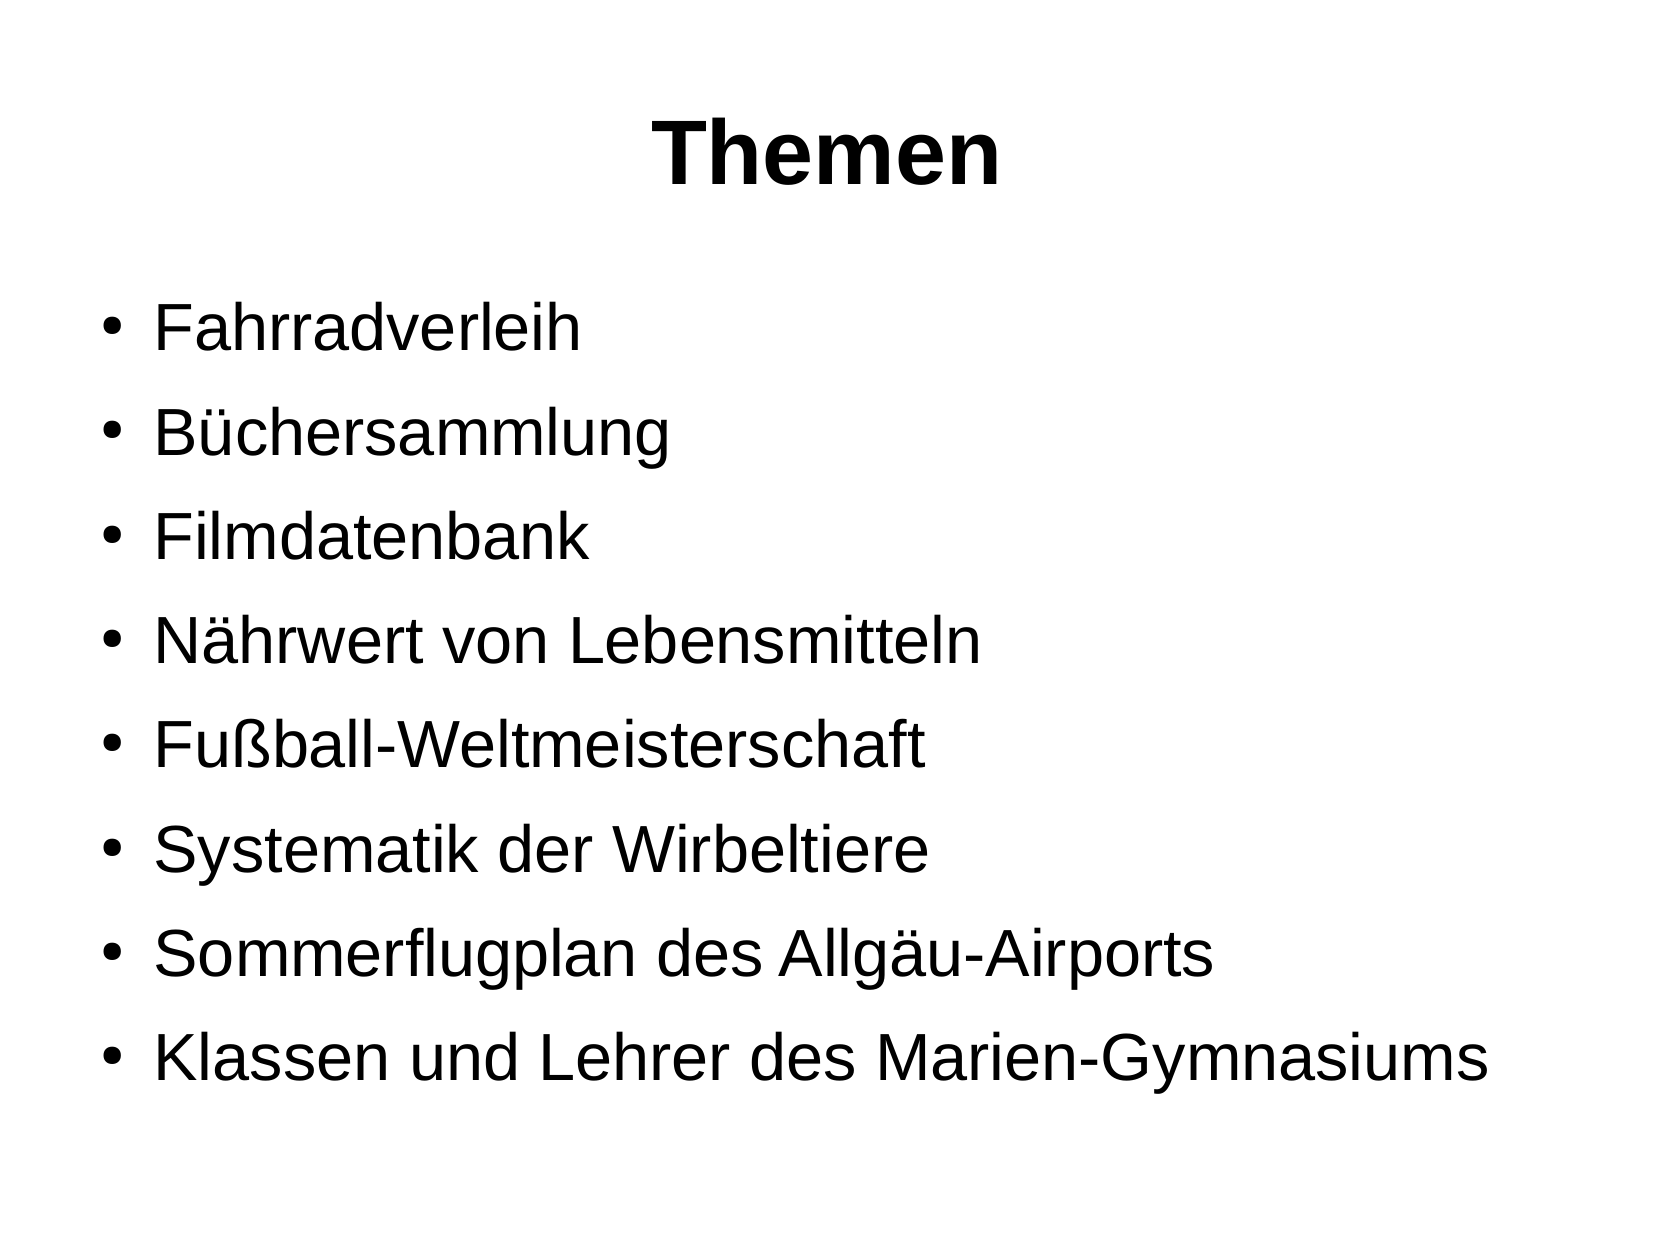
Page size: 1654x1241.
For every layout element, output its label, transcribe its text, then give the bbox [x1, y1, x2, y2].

title Themen [82, 49, 1571, 257]
list Fahrradverleih Büchersammlung Filmdatenbank Nährwert von Lebensmitteln Fußball-Weltmeisterschaft Systematik der Wirbeltiere Sommerflugplan des Allgäu-Airports Klassen und Lehrer des Marien-Gymnasiums [82, 290, 1571, 1109]
